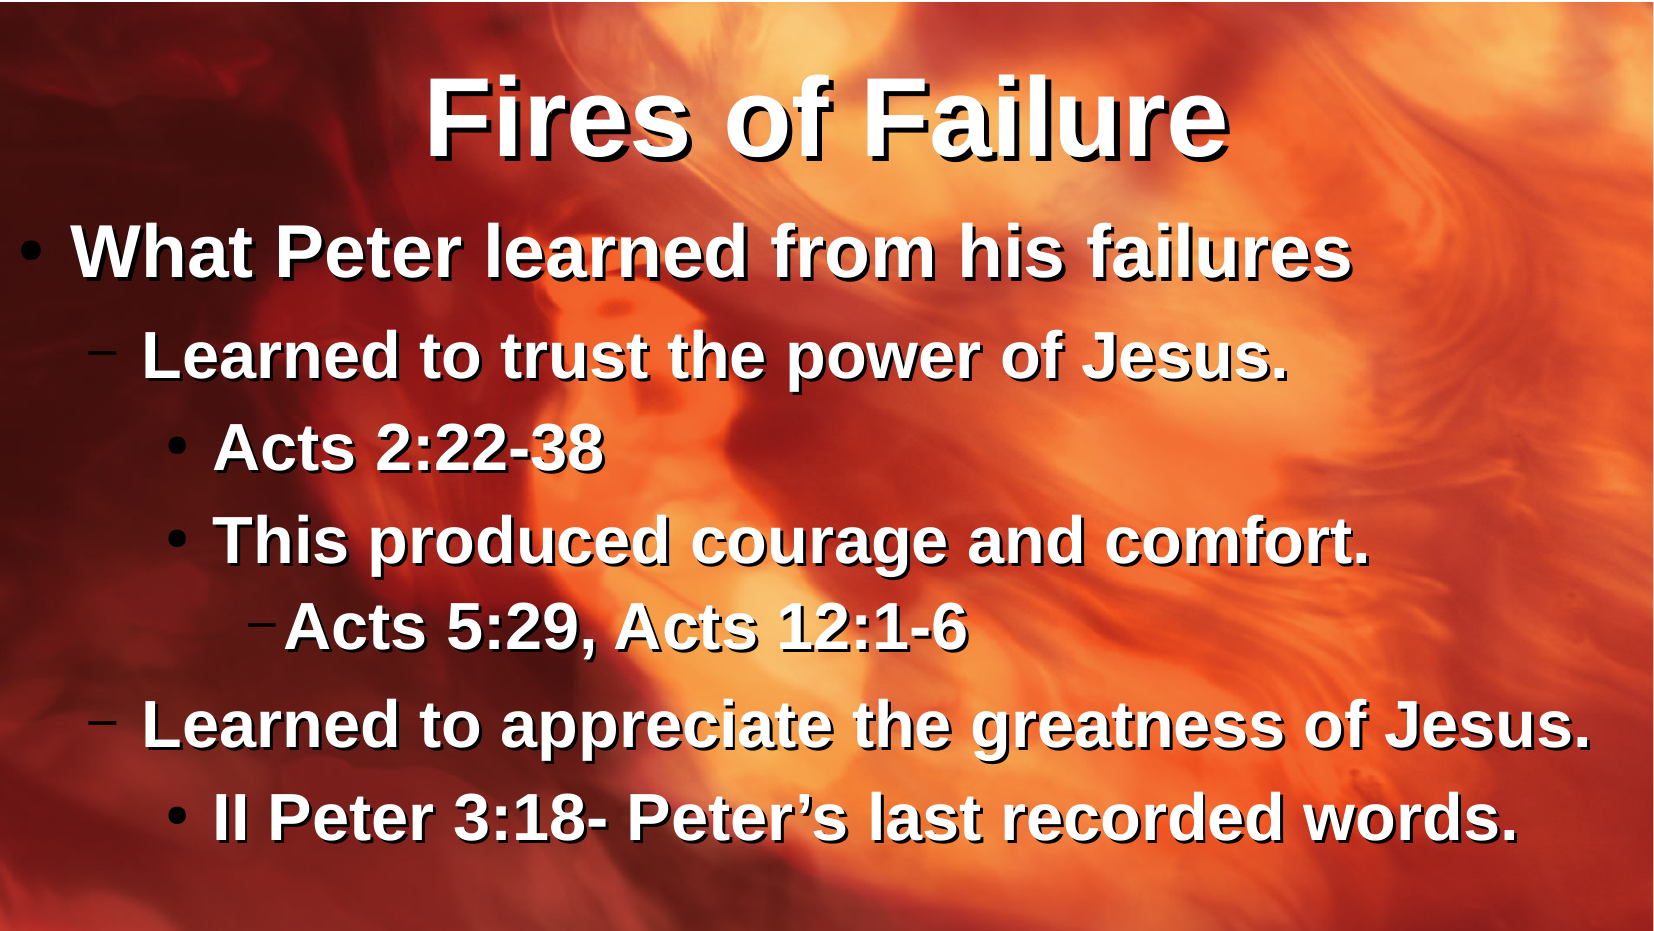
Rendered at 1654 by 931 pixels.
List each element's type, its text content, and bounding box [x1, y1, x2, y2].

title Fires of Failure [82, 39, 1571, 196]
list What Peter learned from his failures Learned to trust the power of Jesus. Acts 2:22-38 This produced courage and comfort. Acts 5:29, Acts 12:1-6 Learned to appreciate the greatness of Jesus. II Peter 3:18- Peter’s last recorded words. [0, 210, 1654, 931]
picture [0, 2, 1654, 210]
